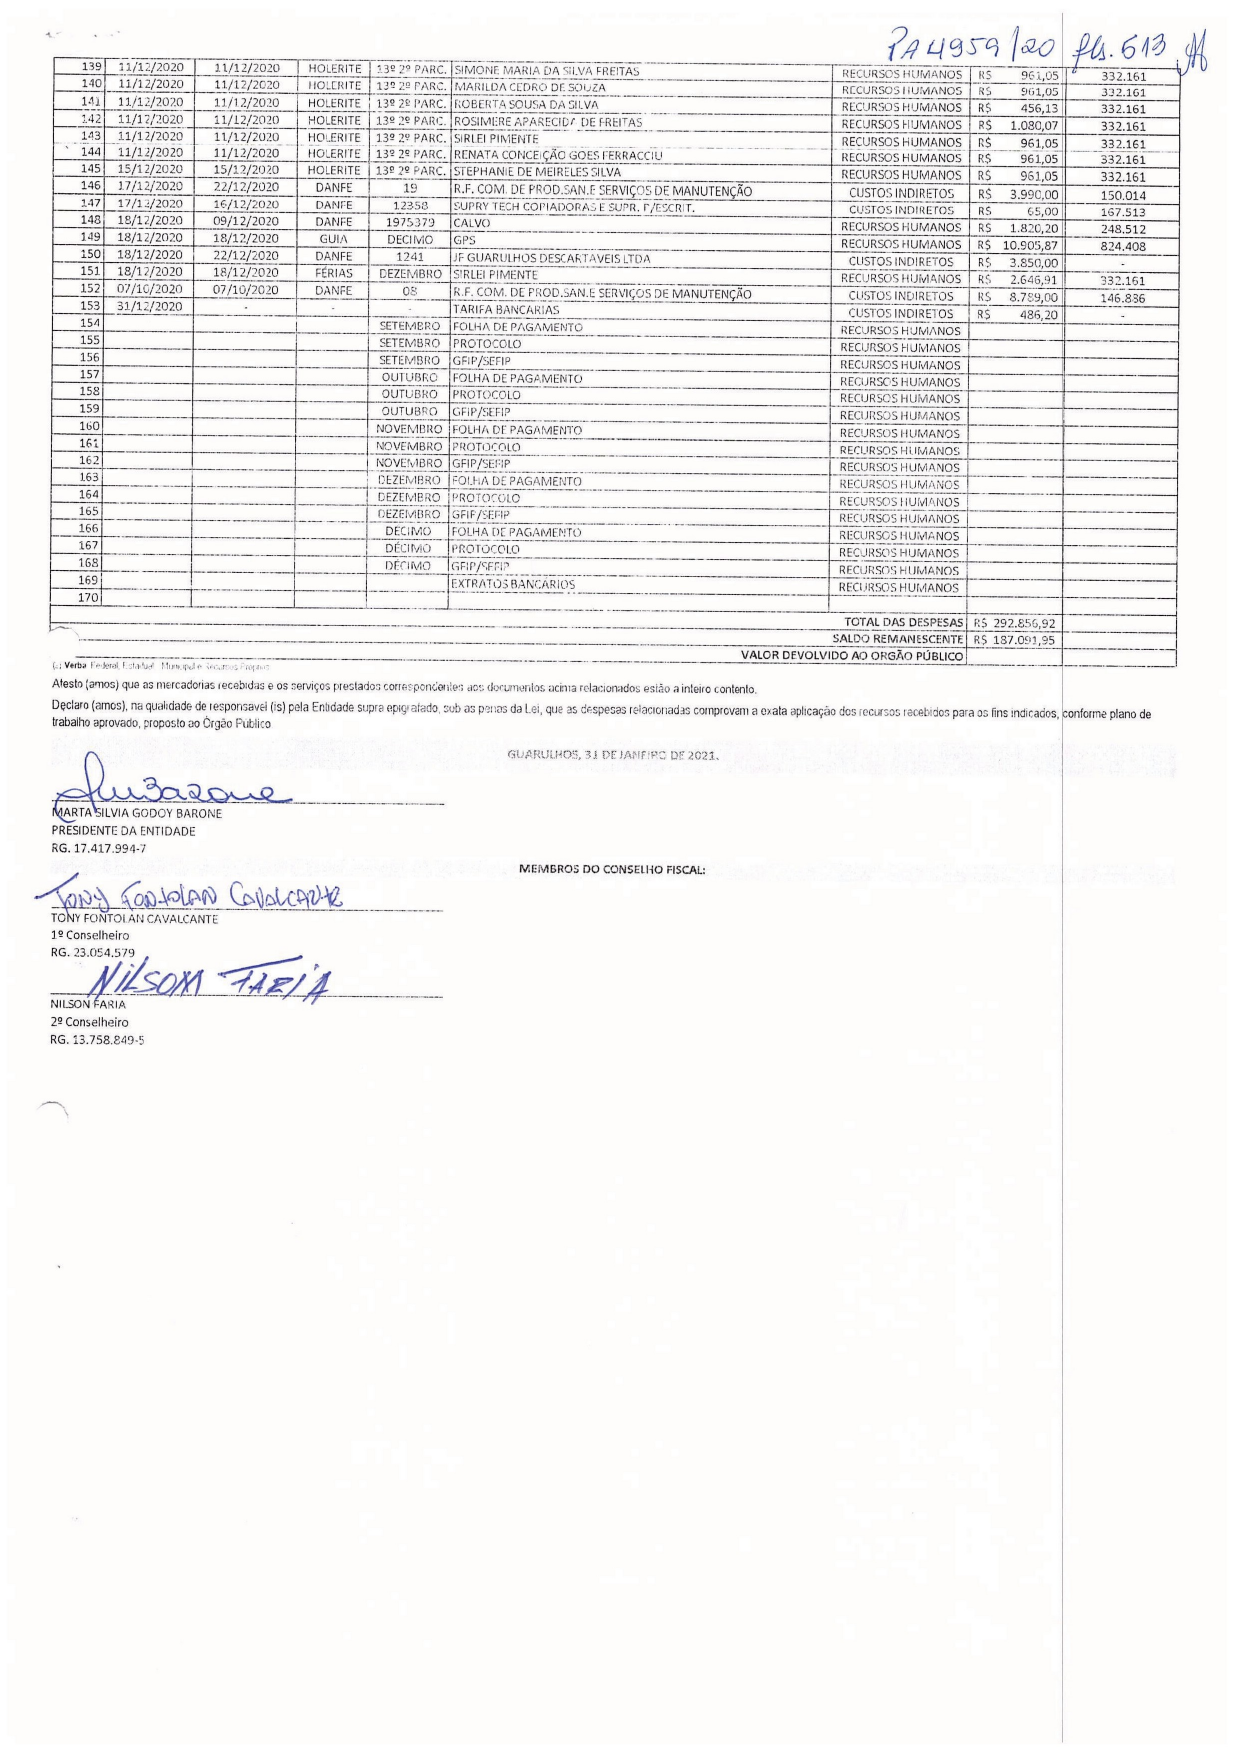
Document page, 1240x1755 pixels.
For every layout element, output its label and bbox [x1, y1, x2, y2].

text_box [0, 2, 1238, 1754]
